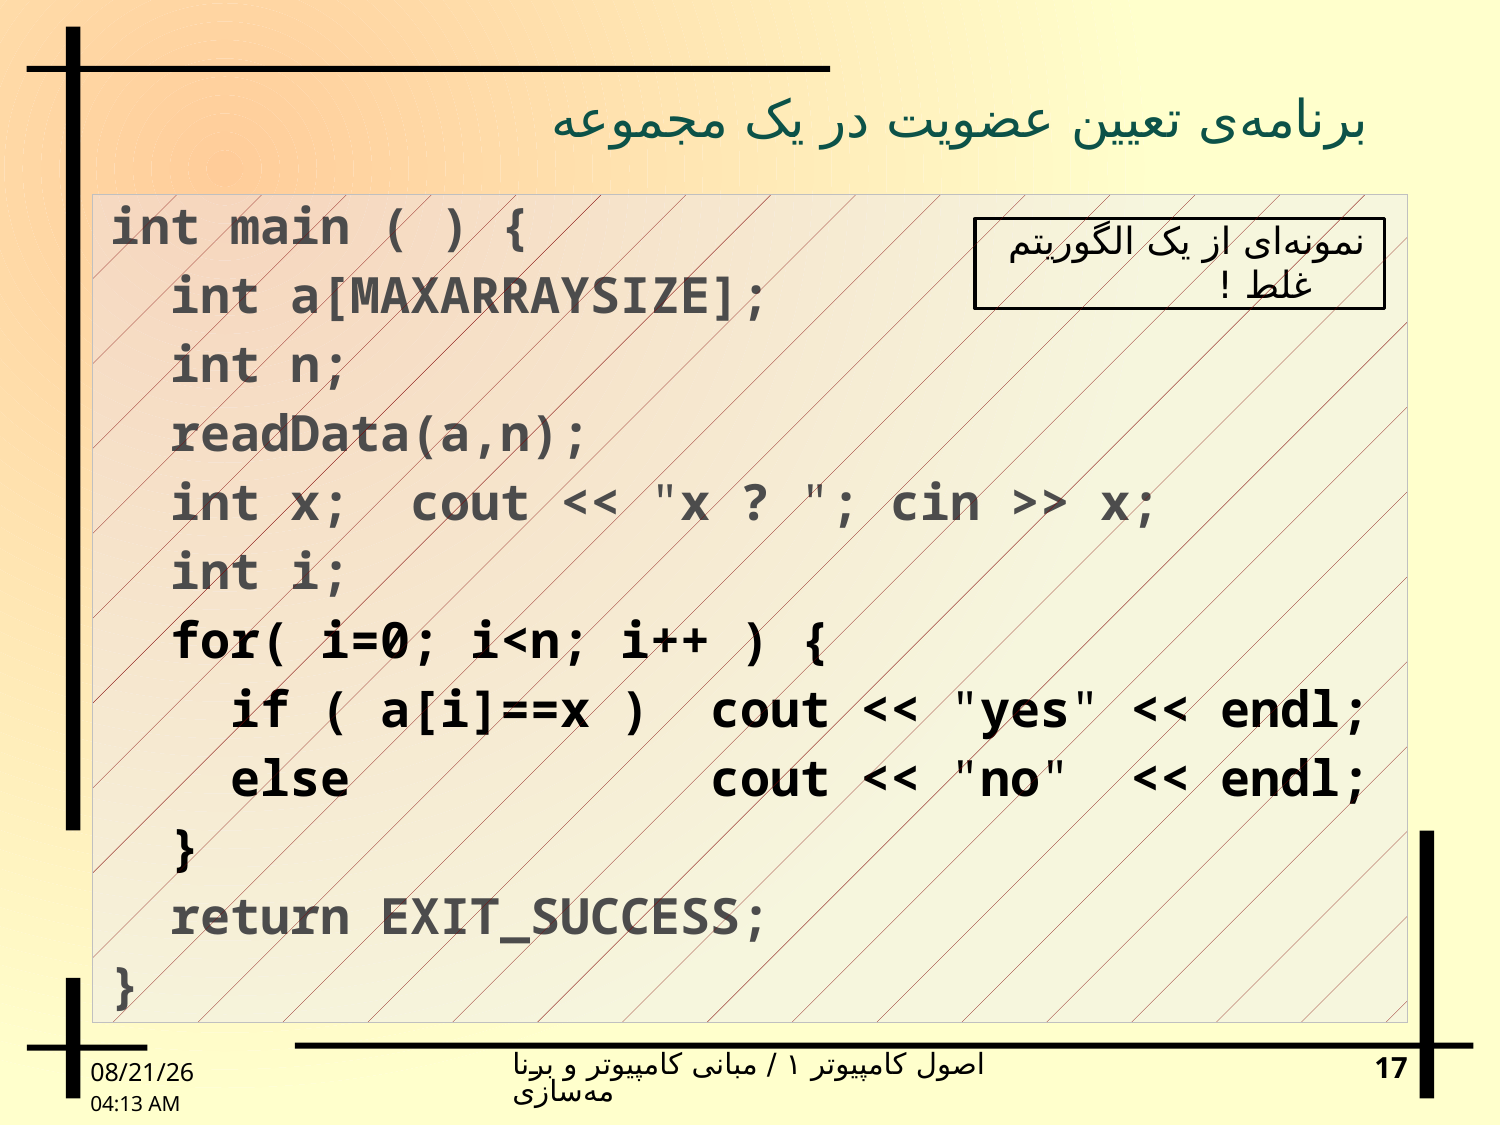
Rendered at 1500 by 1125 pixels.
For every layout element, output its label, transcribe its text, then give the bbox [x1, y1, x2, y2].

text_box [92, 194, 1408, 1023]
list برنامه‌ی تعیین عضویت در یک مجموعه [110, 89, 1422, 188]
